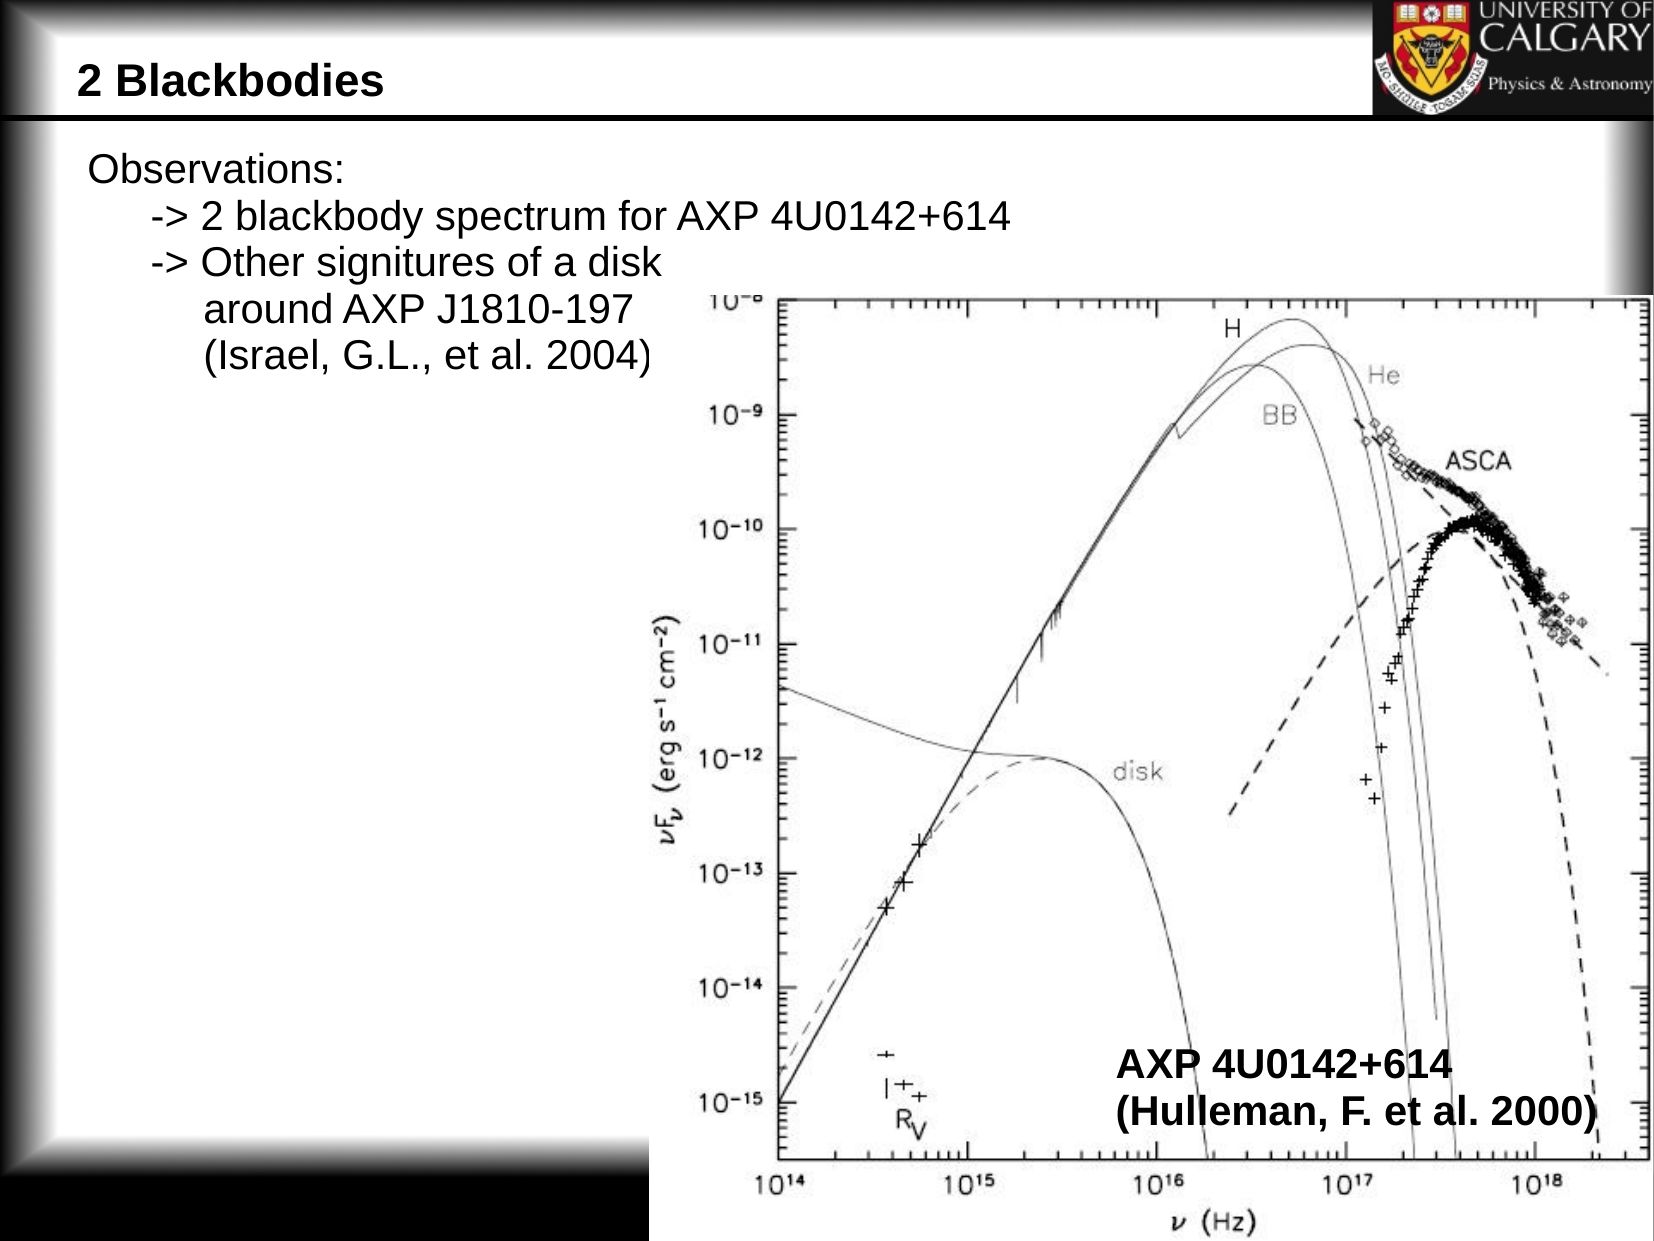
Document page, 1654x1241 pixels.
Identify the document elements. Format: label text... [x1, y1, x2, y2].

text_box Observations: -> 2 blackbody spectrum for AXP 4U0142+614 -> Other signitures of a disk around AXP J1810-197 (Israel, G.L., et al. 2004) [59, 135, 1041, 431]
picture [0, 0, 1654, 115]
picture [0, 121, 1654, 1241]
text_box AXP 4U0142+614 (Hulleman, F. et al. 2000) [1100, 1033, 1625, 1142]
text_box 2 Blackbodies [59, 45, 403, 118]
